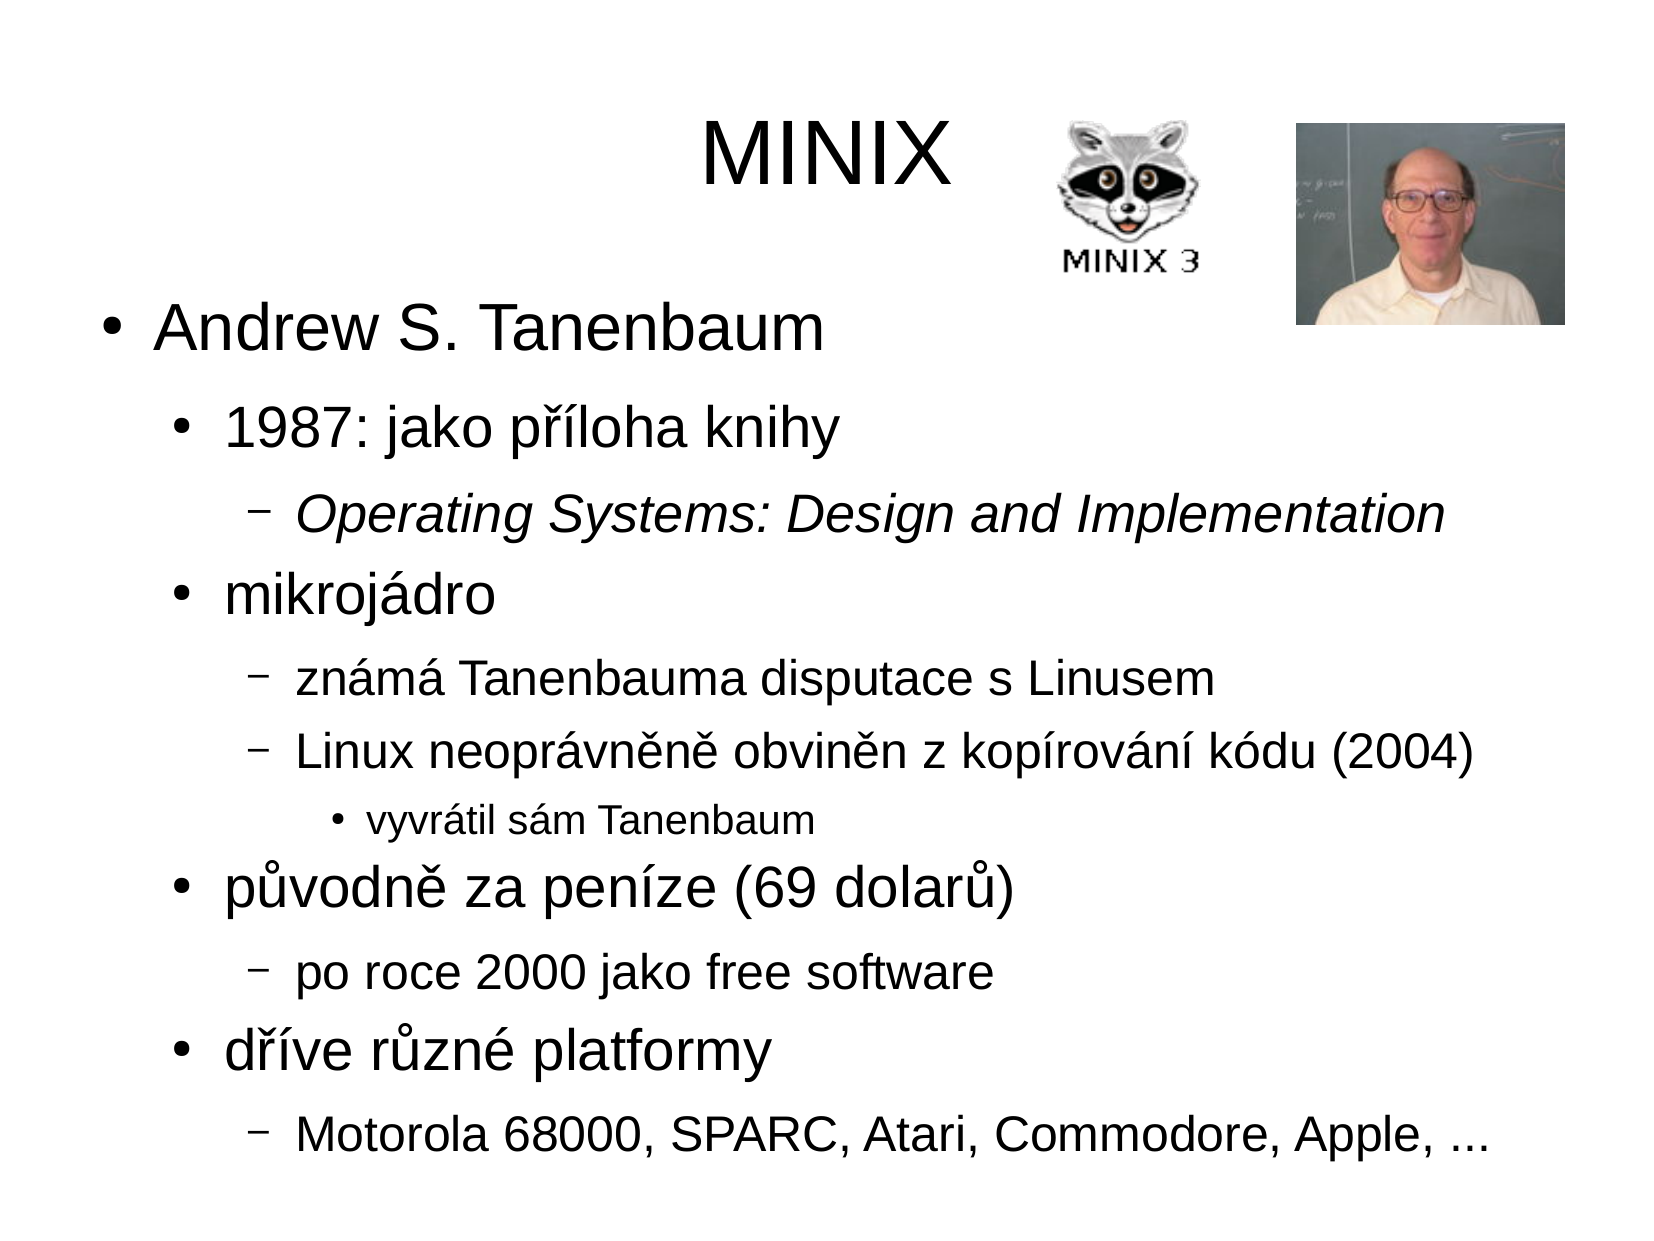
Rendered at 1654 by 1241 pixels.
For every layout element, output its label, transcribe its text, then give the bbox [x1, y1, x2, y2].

picture [1296, 123, 1565, 325]
list Andrew S. Tanenbaum 1987: jako příloha knihy Operating Systems: Design and Implementation mikrojádro známá Tanenbauma disputace s Linusem Linux neoprávněně obviněn z kopírování kódu (2004) vyvrátil sám Tanenbaum původně za peníze (69 dolarů) po roce 2000 jako free software dříve různé platformy Motorola 68000, SPARC, Atari, Commodore, Apple, ... [82, 290, 1571, 1161]
title MINIX [82, 49, 1571, 257]
picture [1056, 120, 1201, 275]
